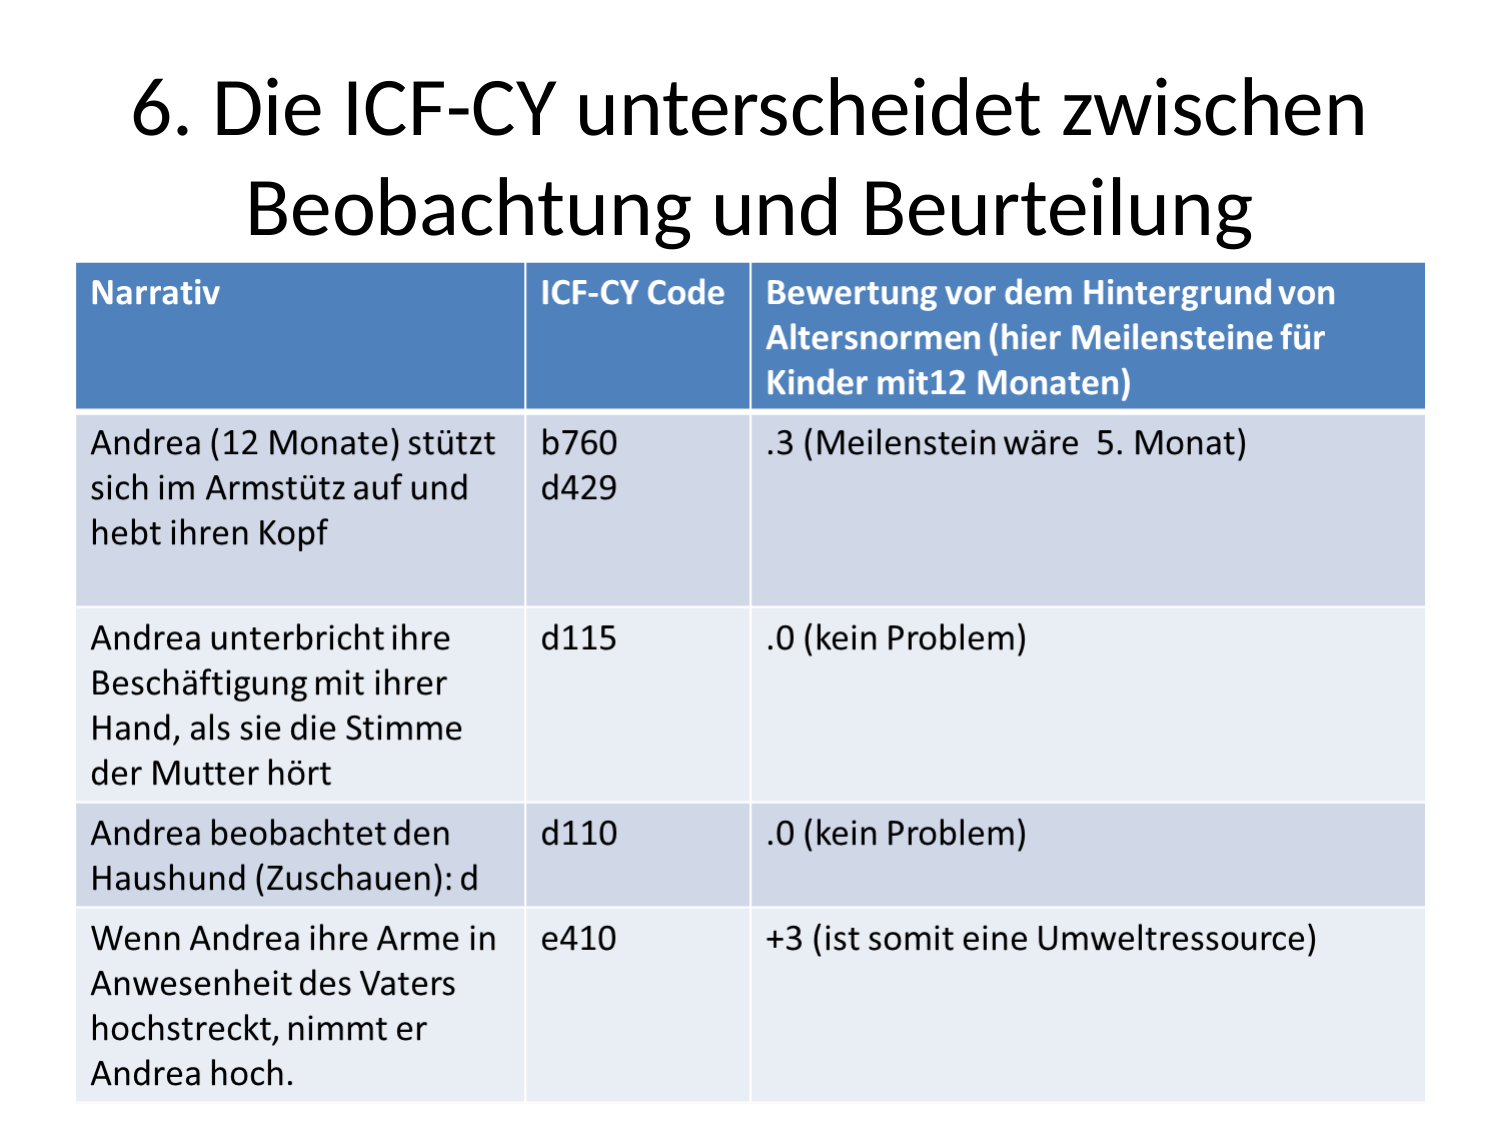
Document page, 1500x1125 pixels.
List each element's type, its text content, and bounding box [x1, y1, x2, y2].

picture [75, 258, 1426, 1119]
title 6. Die ICF-CY unterscheidet zwischen Beobachtung und Beurteilung [75, 45, 1426, 233]
